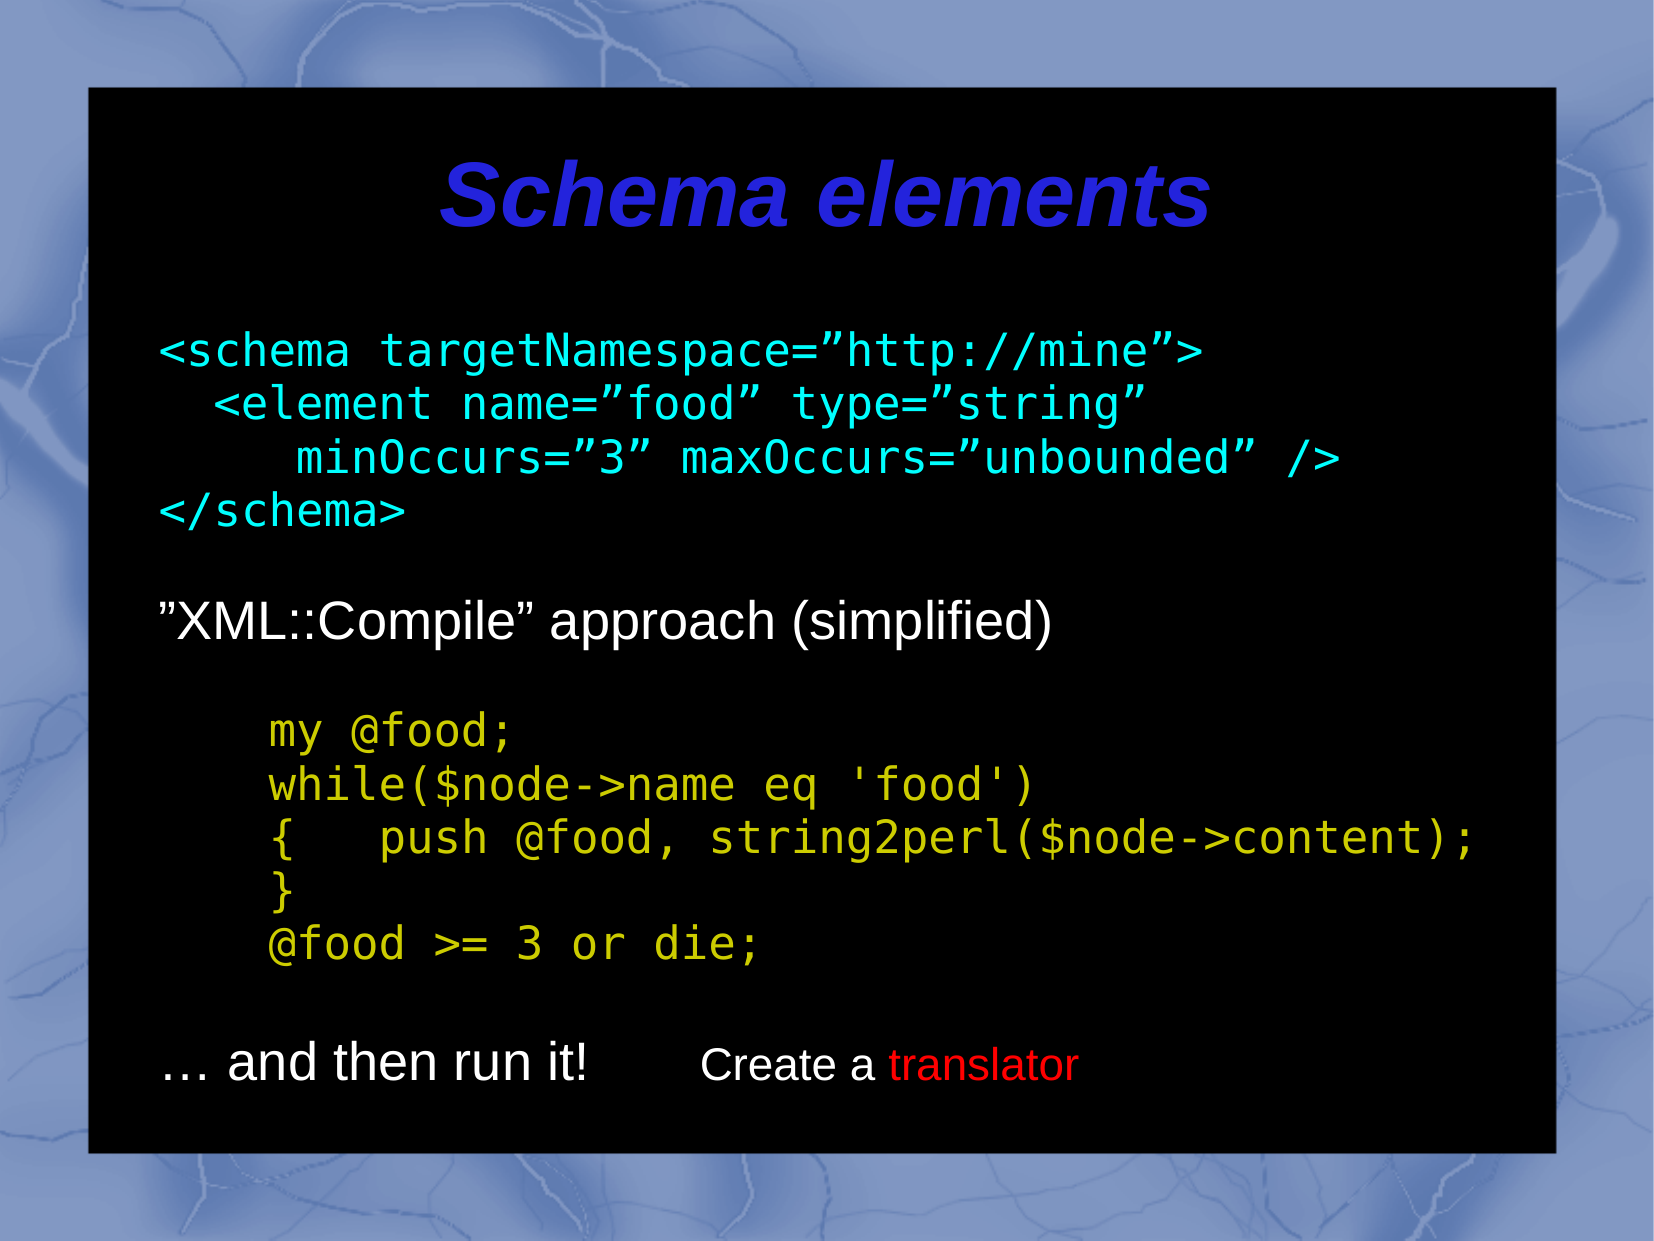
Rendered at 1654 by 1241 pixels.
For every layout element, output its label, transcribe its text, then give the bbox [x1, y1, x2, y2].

text_box <schema targetNamespace=”http://mine”> <element name=”food” type=”string” minOccurs=”3” maxOccurs=”unbounded” /> </schema> ”XML::Compile” approach (simplified) my @food; while($node->name eq 'food') { push @food, string2perl($node->content); } @food >= 3 or die; … and then run it! Create a translator [143, 316, 1494, 1100]
picture [0, 0, 1654, 1241]
title Schema elements [118, 90, 1536, 298]
